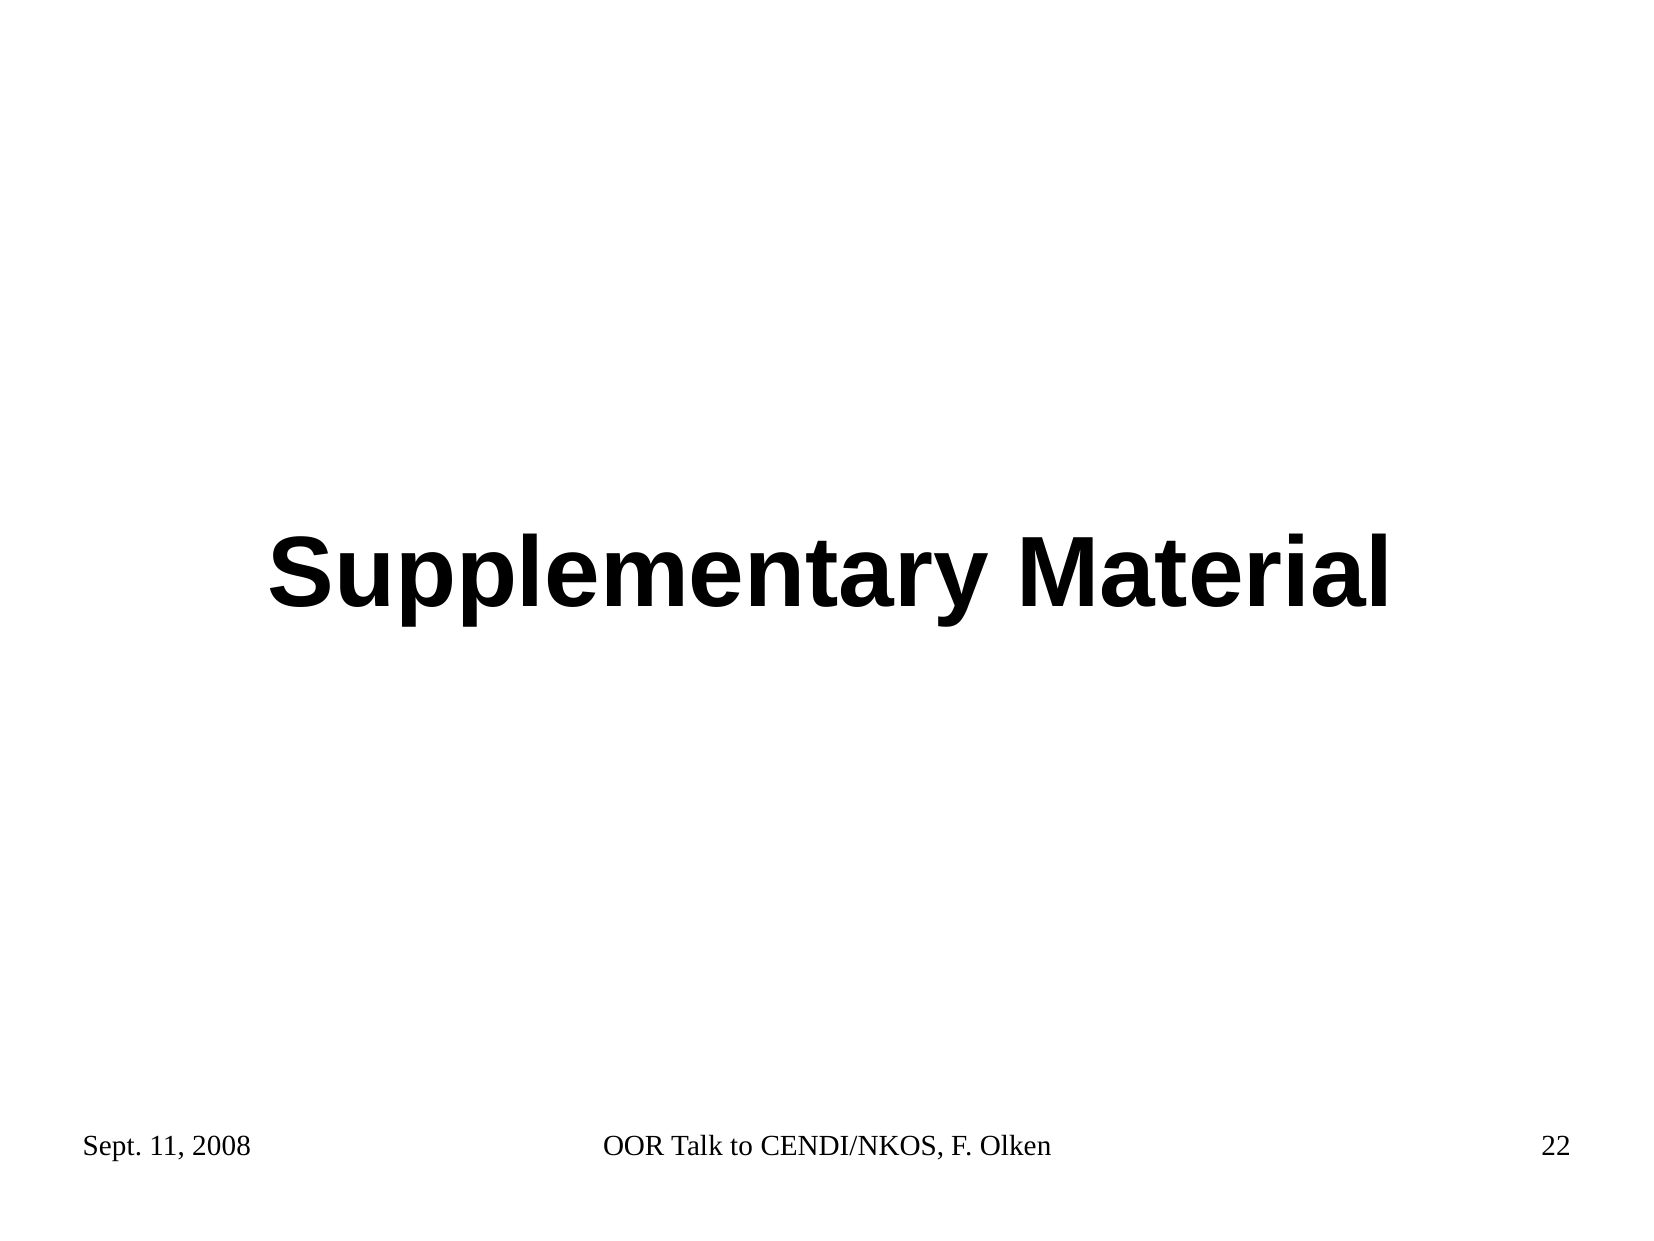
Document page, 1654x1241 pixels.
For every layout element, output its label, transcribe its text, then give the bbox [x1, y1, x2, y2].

title Supplementary Material [86, 467, 1576, 676]
